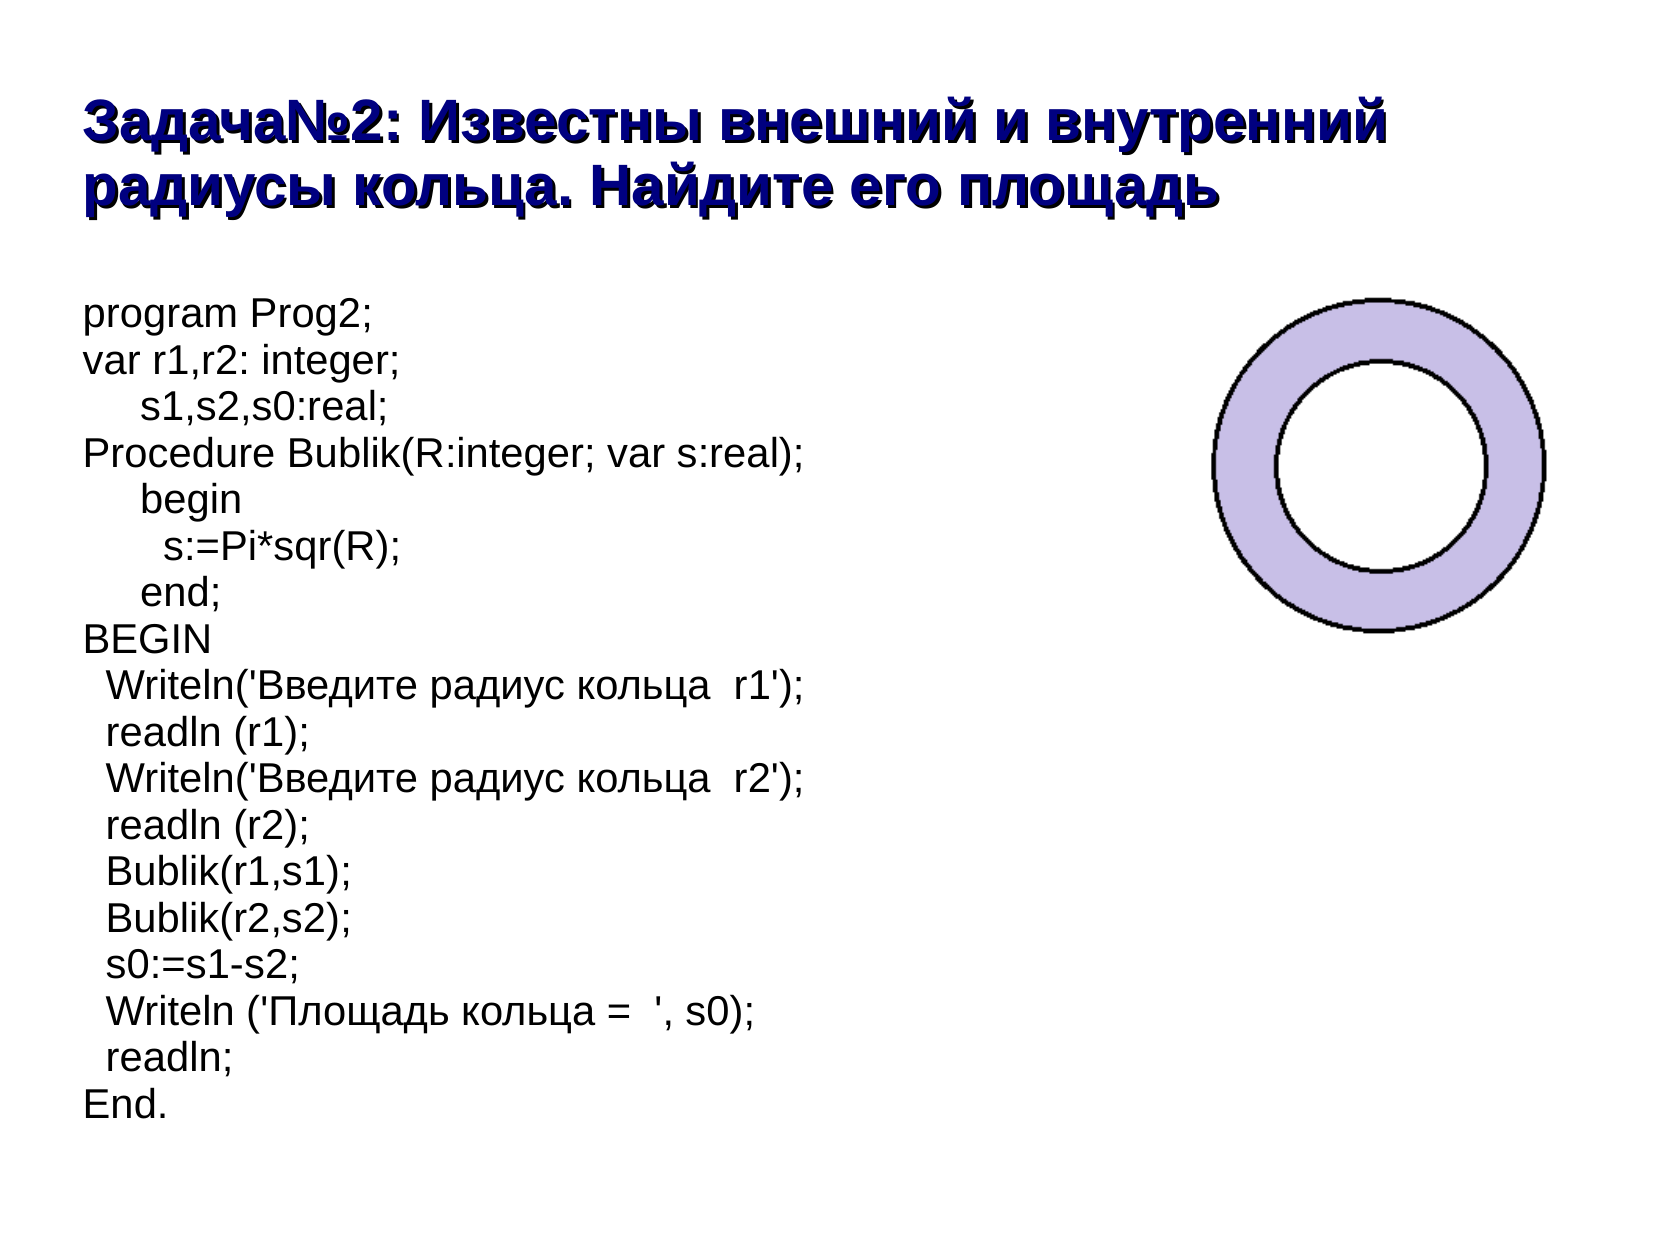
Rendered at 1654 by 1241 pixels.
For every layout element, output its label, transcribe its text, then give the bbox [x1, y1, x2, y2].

list program Prog2; var r1,r2: integer; s1,s2,s0:real; Procedure Bublik(R:integer; var s:real); begin s:=Pi*sqr(R); end; BEGIN Writeln('Введите радиус кольца r1'); readln (r1); Writeln('Введите радиус кольца r2'); readln (r2); Bublik(r1,s1); Bublik(r2,s2); s0:=s1-s2; Writeln ('Площадь кольца = ', s0); readln; End. [82, 290, 1571, 1133]
picture [1210, 295, 1553, 643]
title Задача№2: Известны внешний и внутренний радиусы кольца. Найдите его площадь [82, 56, 1571, 250]
